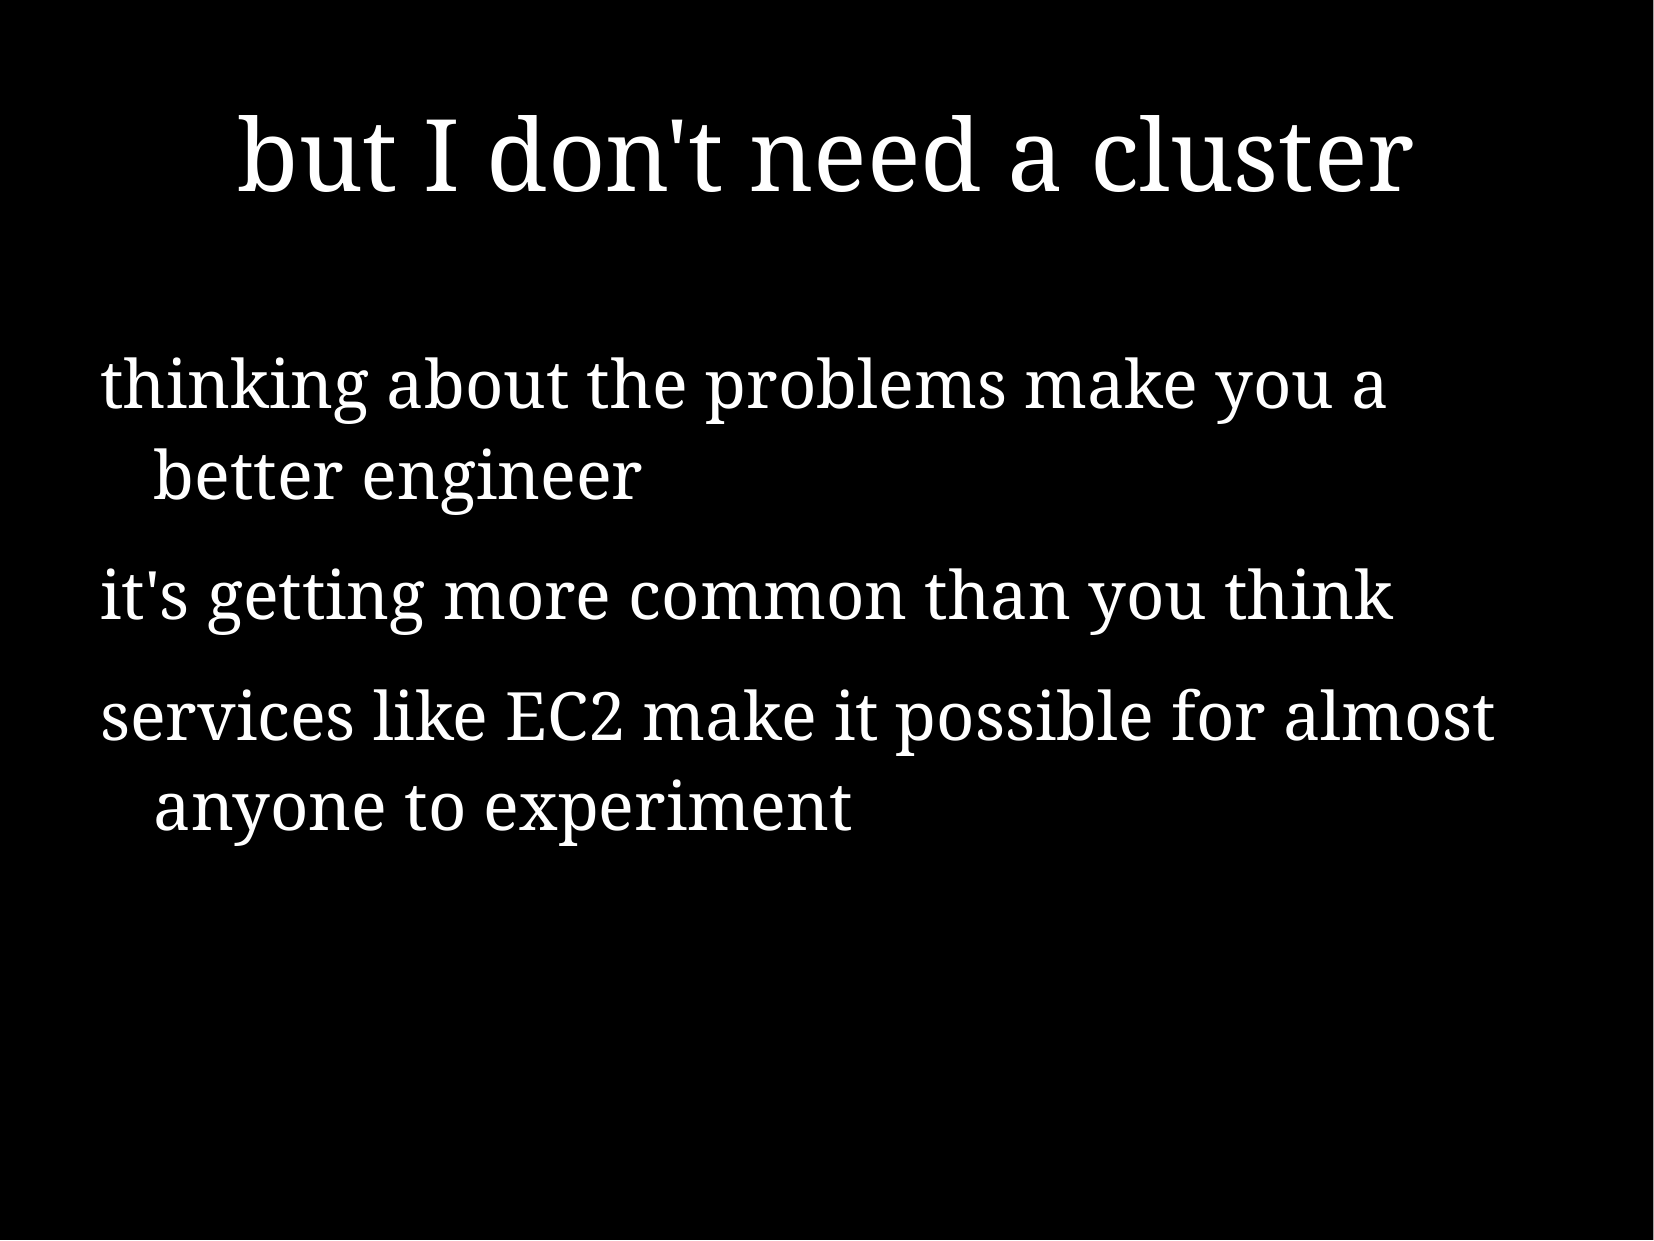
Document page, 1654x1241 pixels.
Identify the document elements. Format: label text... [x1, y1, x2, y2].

list thinking about the problems make you a better engineer it's getting more common than you think services like EC2 make it possible for almost anyone to experiment [82, 337, 1571, 1094]
title but I don't need a cluster [82, 49, 1571, 257]
